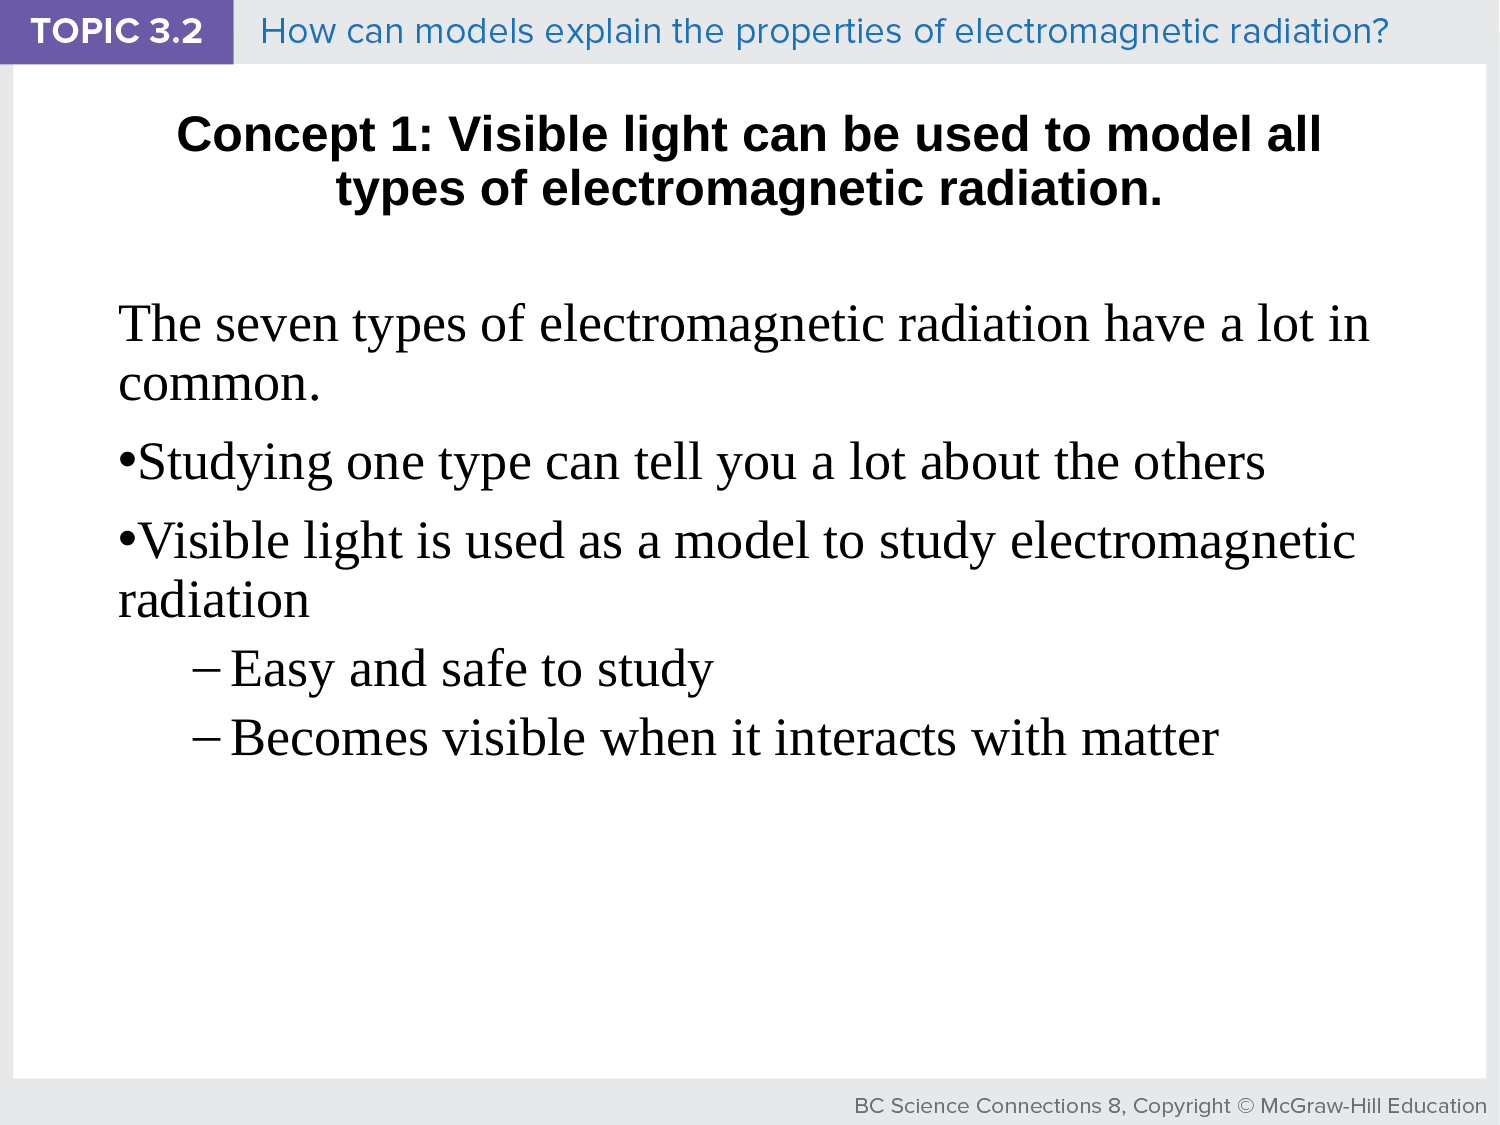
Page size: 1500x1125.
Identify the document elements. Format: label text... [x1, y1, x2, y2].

picture [0, 0, 1500, 1082]
list The seven types of electromagnetic radiation have a lot in common. Studying one type can tell you a lot about the others Visible light is used as a model to study electromagnetic radiation Easy and safe to study Becomes visible when it interacts with matter [103, 287, 1429, 1014]
title Concept 1: Visible light can be used to model all types of electromagnetic radiation. [103, 76, 1397, 249]
